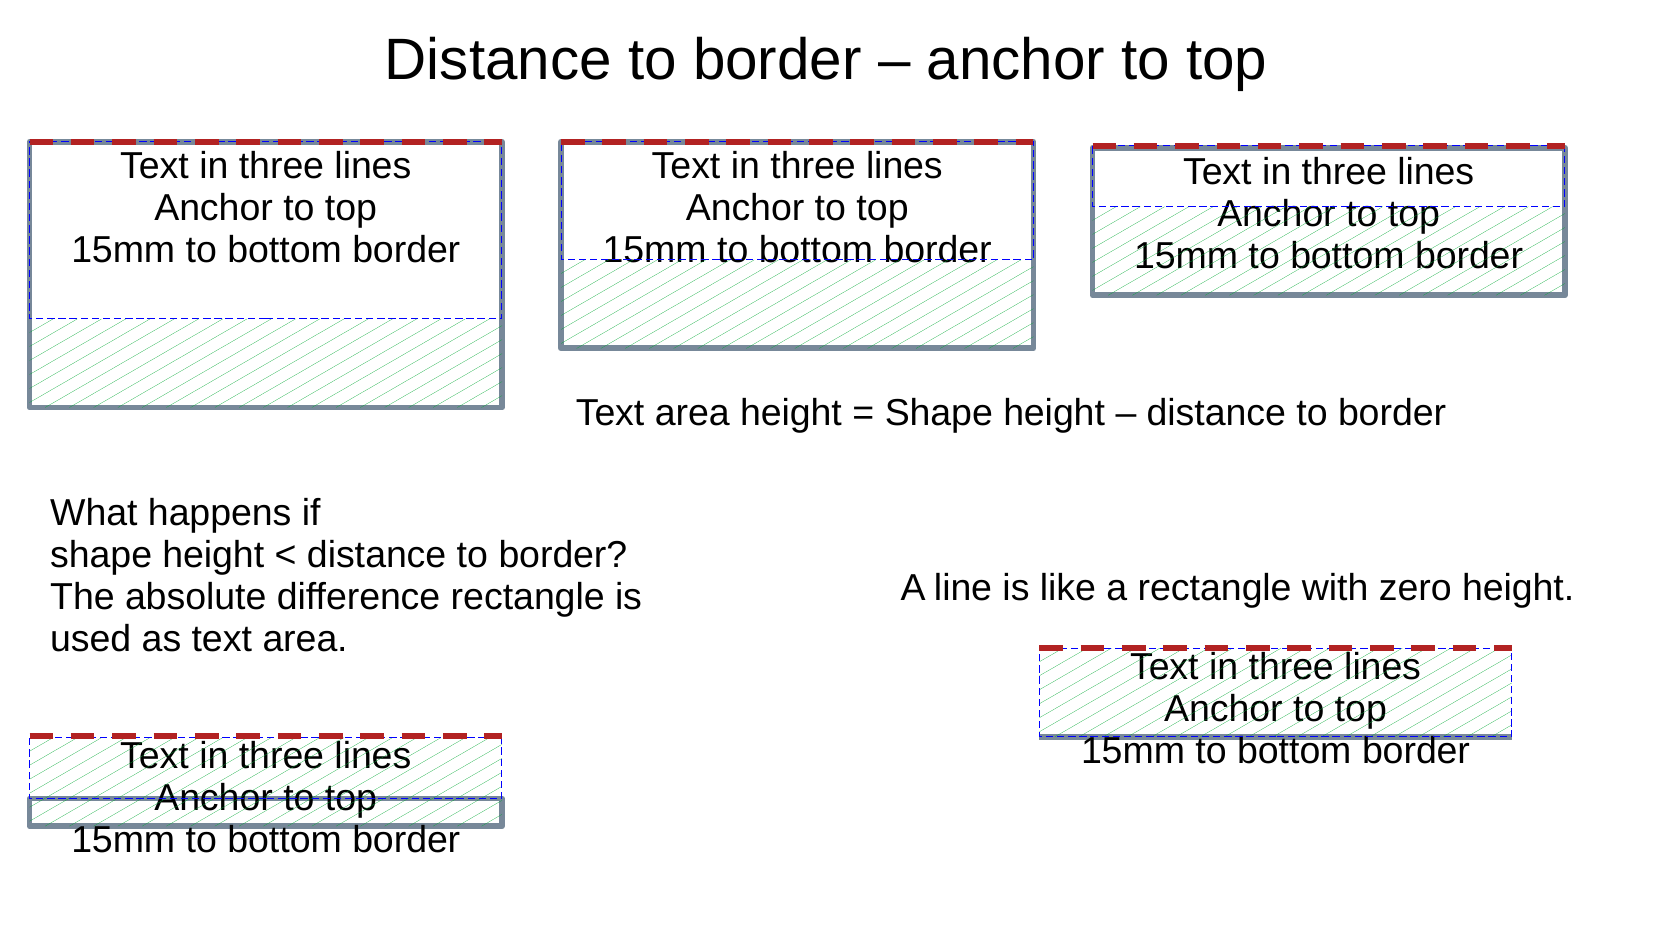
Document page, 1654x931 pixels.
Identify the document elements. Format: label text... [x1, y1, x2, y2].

title Distance to border – anchor to top [0, 0, 1654, 119]
text_box A line is like a rectangle with zero height. [885, 558, 1625, 616]
text_box Text in three lines Anchor to top 15mm to bottom border [1092, 147, 1565, 206]
text_box [29, 318, 502, 408]
text_box Text in three lines Anchor to top 15mm to bottom border [561, 141, 1034, 259]
text_box What happens if shape height < distance to border? The absolute difference rectangle is used as text area. [35, 484, 680, 710]
text_box [1092, 206, 1565, 296]
text_box [561, 259, 1034, 349]
text_box Text area height = Shape height – distance to border [561, 383, 1565, 443]
text_box [29, 737, 502, 827]
text_box Text in three lines Anchor to top 15mm to bottom border [29, 141, 502, 318]
text_box [1039, 648, 1512, 737]
